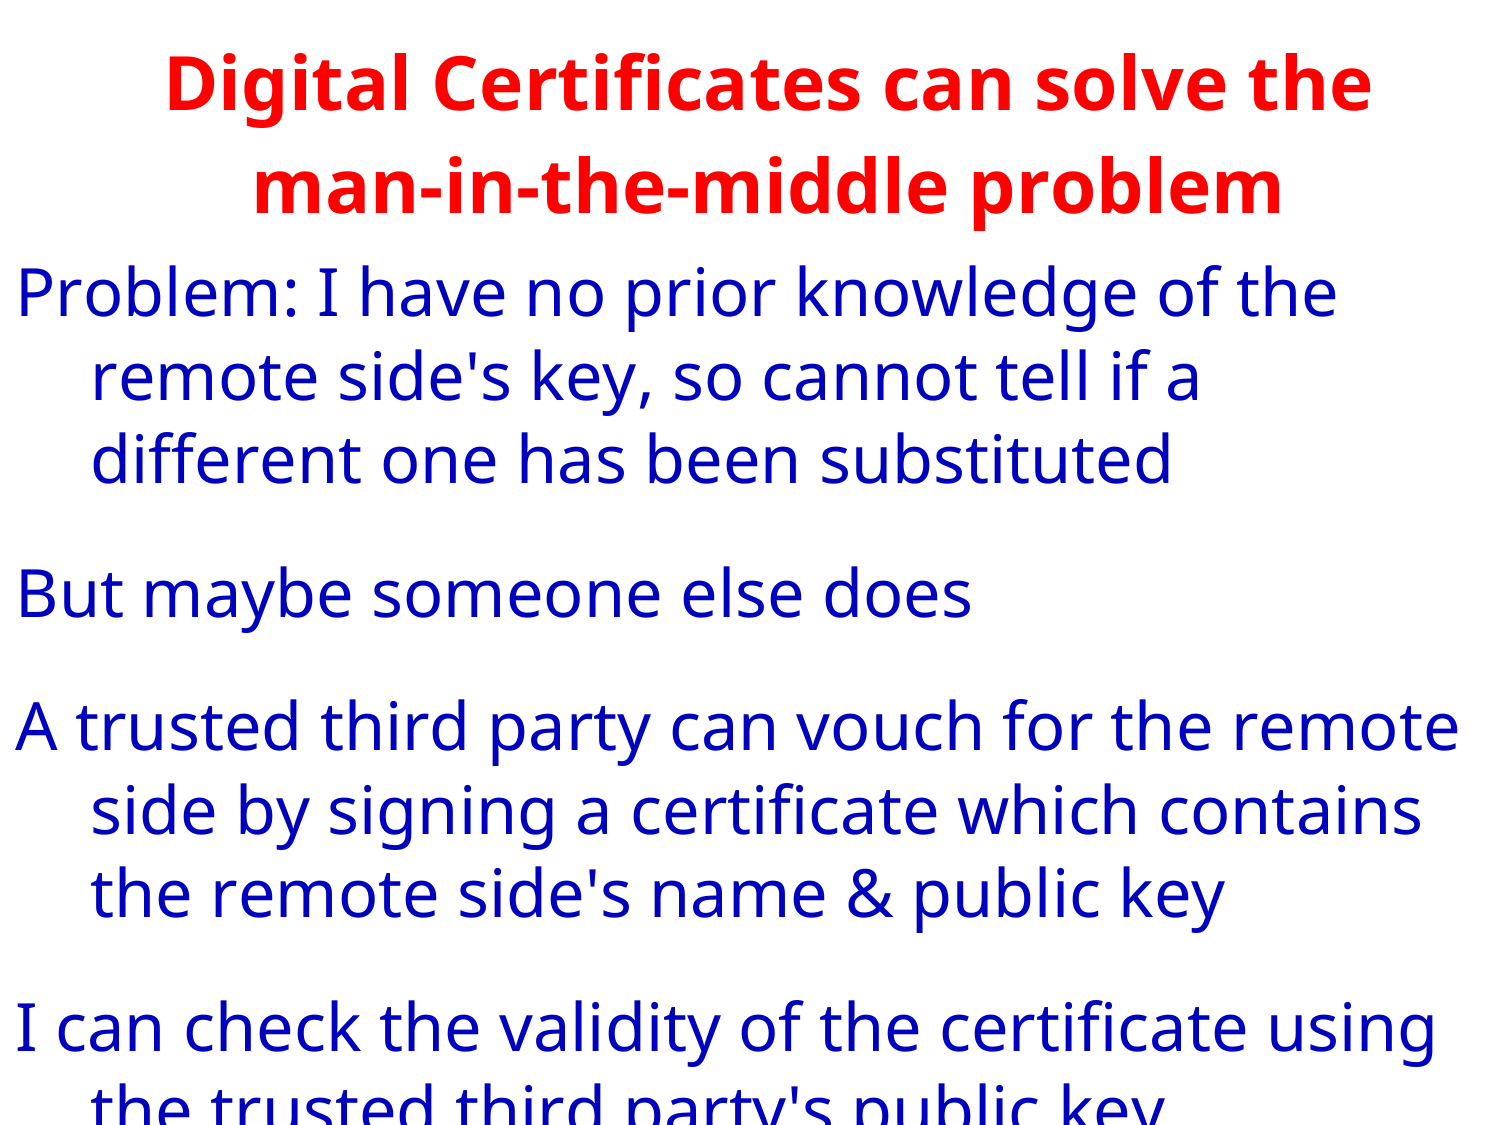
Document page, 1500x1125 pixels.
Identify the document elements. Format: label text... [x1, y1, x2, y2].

list Problem: I have no prior knowledge of the remote side's key, so cannot tell if a different one has been substituted But maybe someone else does A trusted third party can vouch for the remote side by signing a certificate which contains the remote side's name & public key I can check the validity of the certificate using the trusted third party's public key [15, 249, 1469, 1075]
title Digital Certificates can solve the man-in-the-middle problem [123, 30, 1415, 215]
